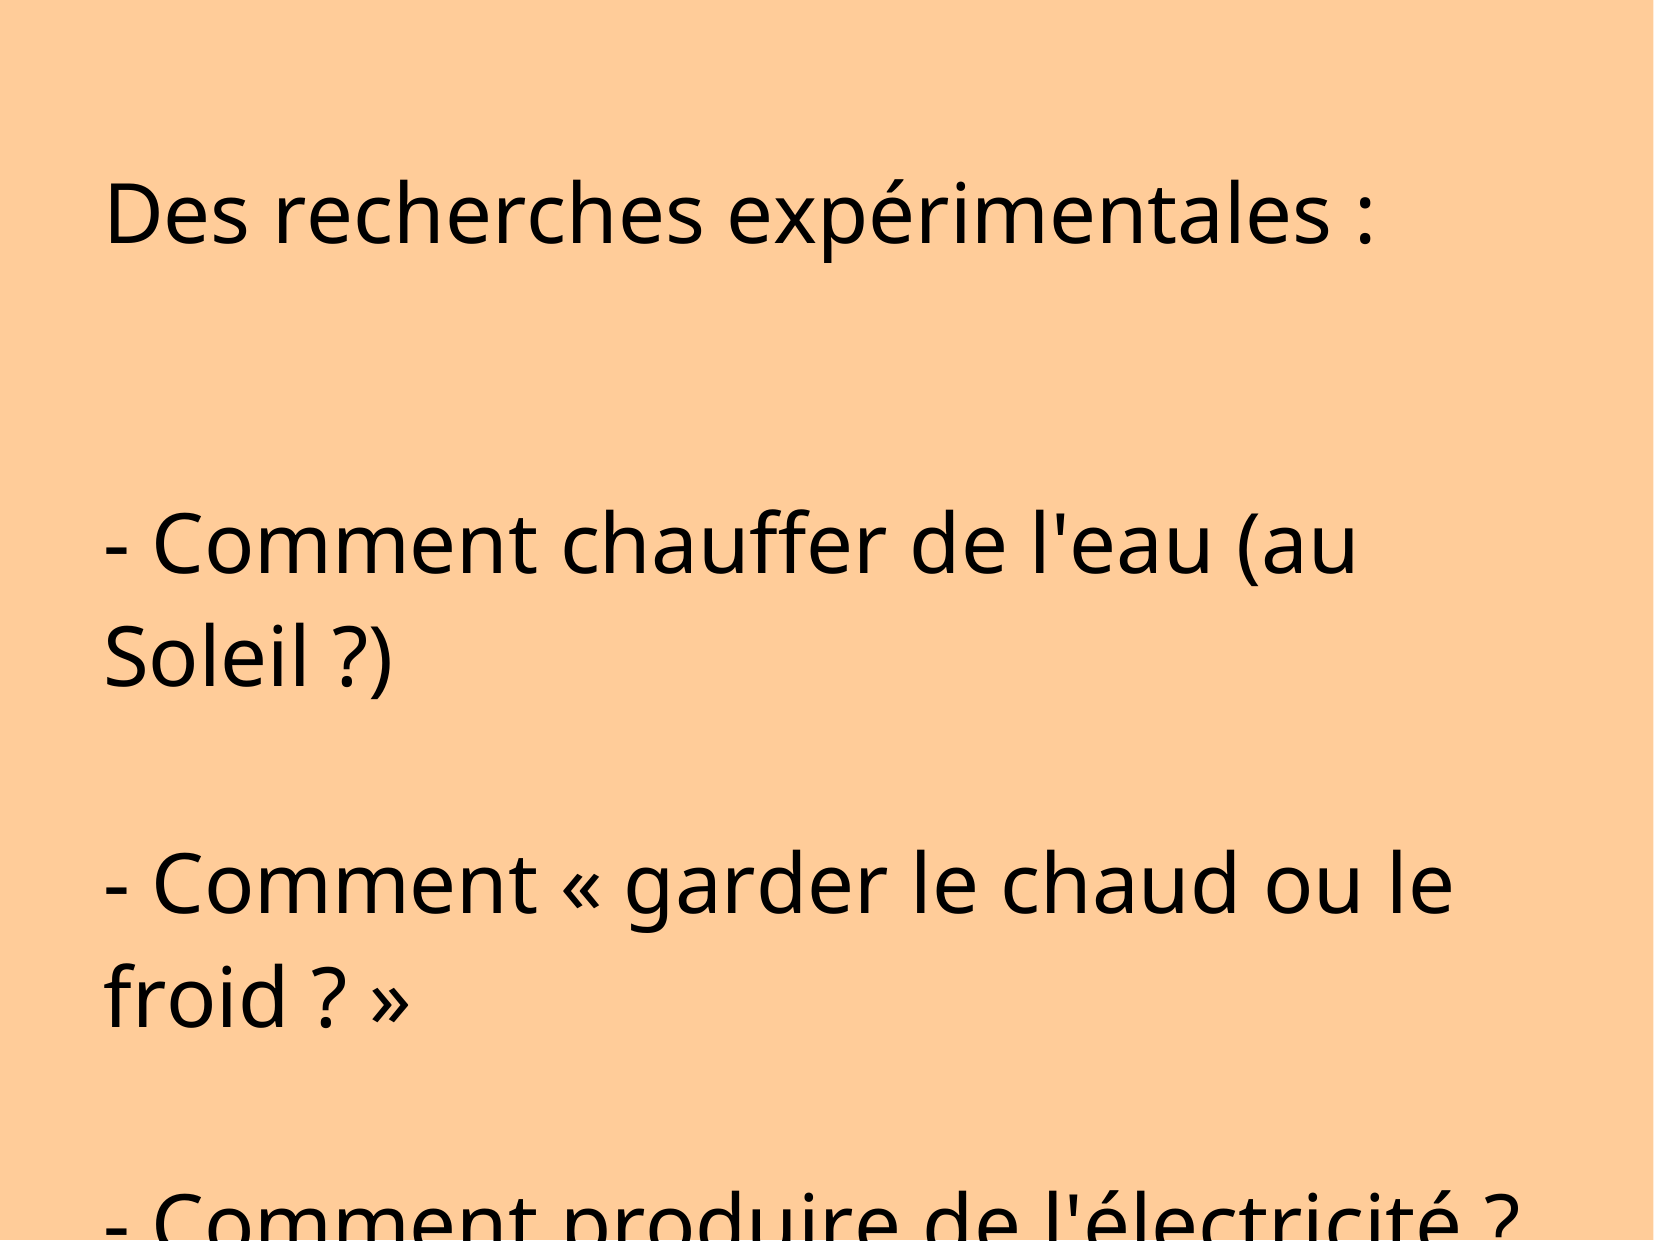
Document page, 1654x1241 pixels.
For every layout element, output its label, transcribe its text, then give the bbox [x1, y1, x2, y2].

text_box Des recherches expérimentales : - Comment chauffer de l'eau (au Soleil ?) - Comment « garder le chaud ou le froid ? » - Comment produire de l'électricité ? [88, 147, 1565, 1220]
